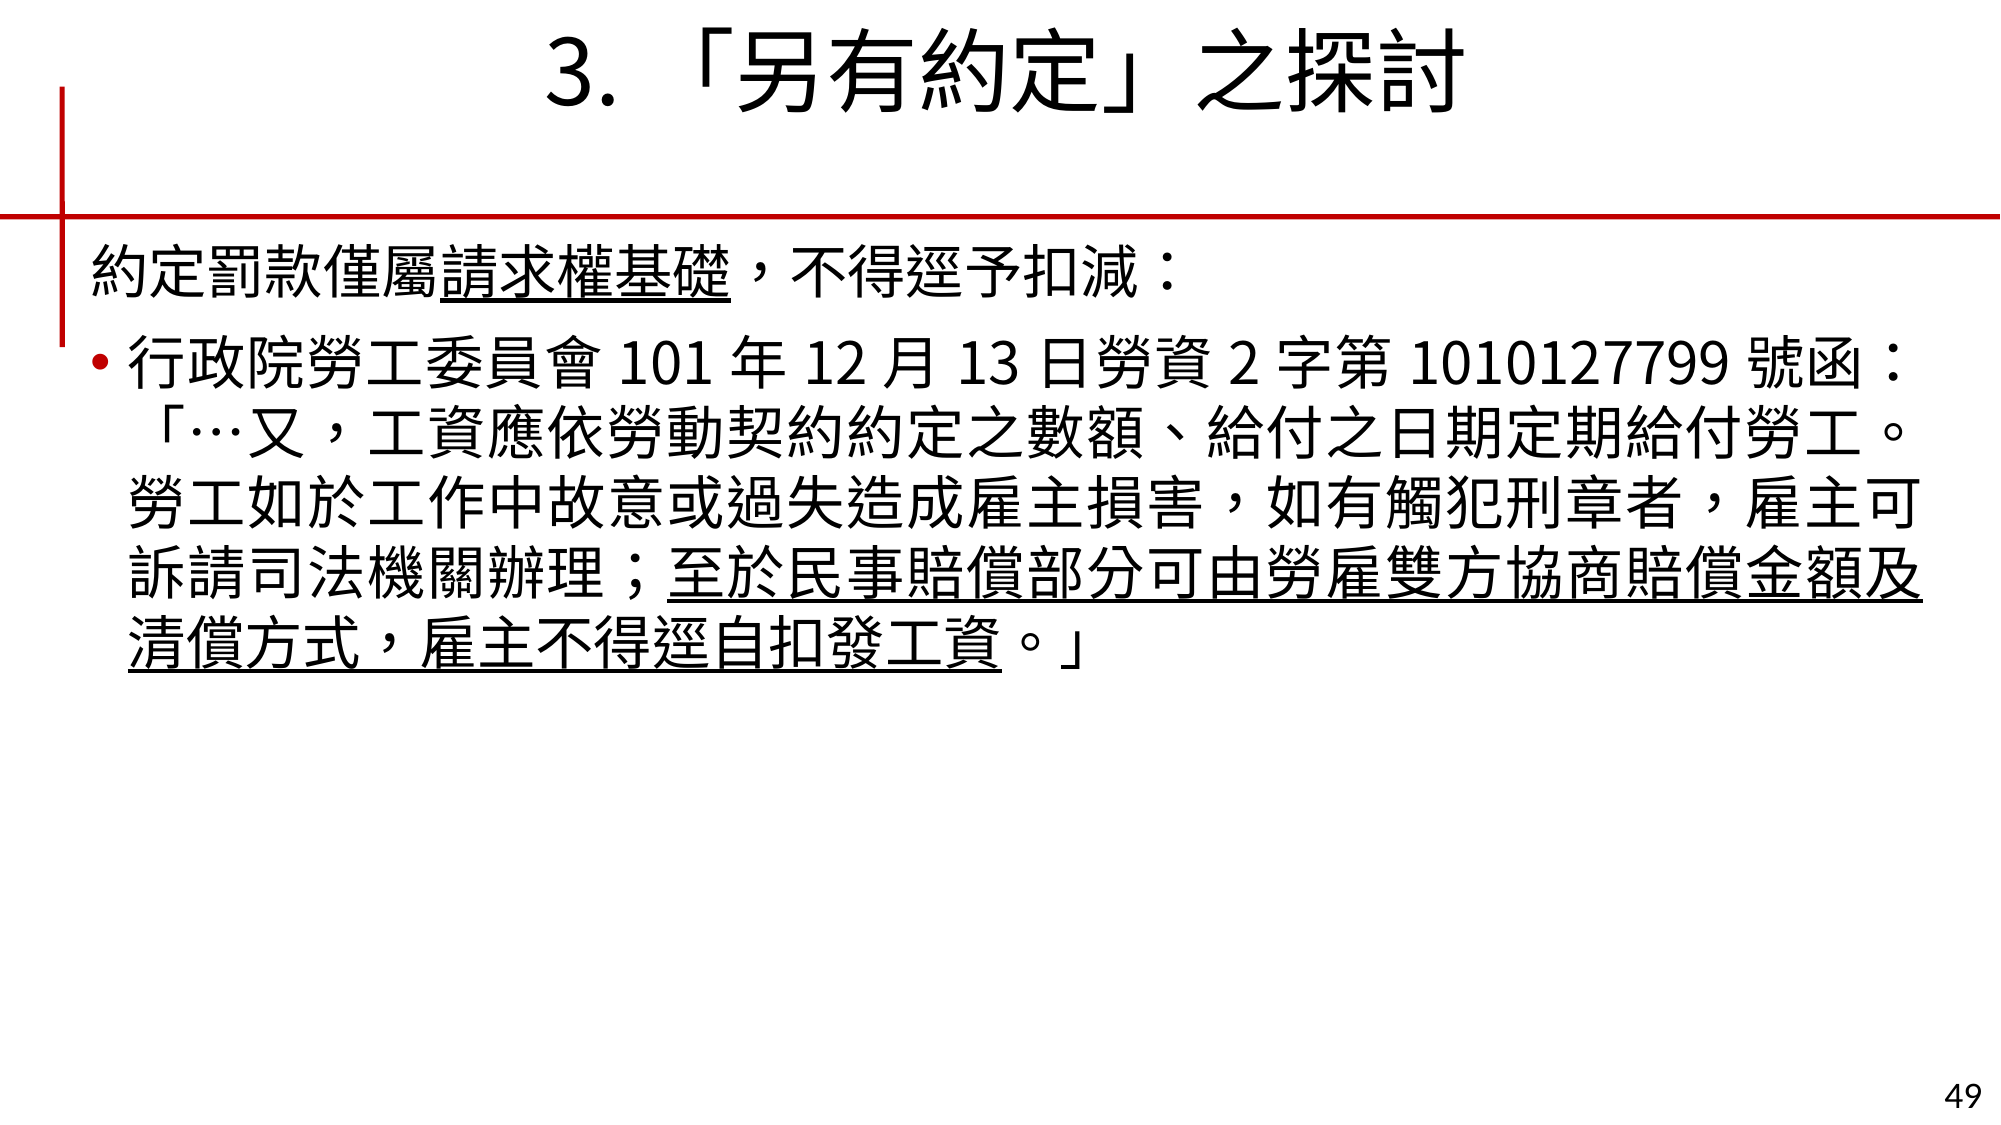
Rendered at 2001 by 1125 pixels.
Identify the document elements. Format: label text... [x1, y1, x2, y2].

title 3.「另有約定」之探討 [75, 6, 1938, 211]
slide_number <編號> [1701, 1063, 1998, 1118]
list 約定罰款僅屬請求權基礎，不得逕予扣減： 行政院勞工委員會101年12月13日勞資2字第1010127799號函：「…又，工資應依勞動契約約定之數額、給付之日期定期給付勞工。勞工如於工作中故意或過失造成雇主損害，如有觸犯刑章者，雇主可訴請司法機關辦理；至於民事賠償部分可由勞雇雙方協商賠償金額及清償方式，雇主不得逕自扣發工資。」 [75, 228, 1938, 1038]
